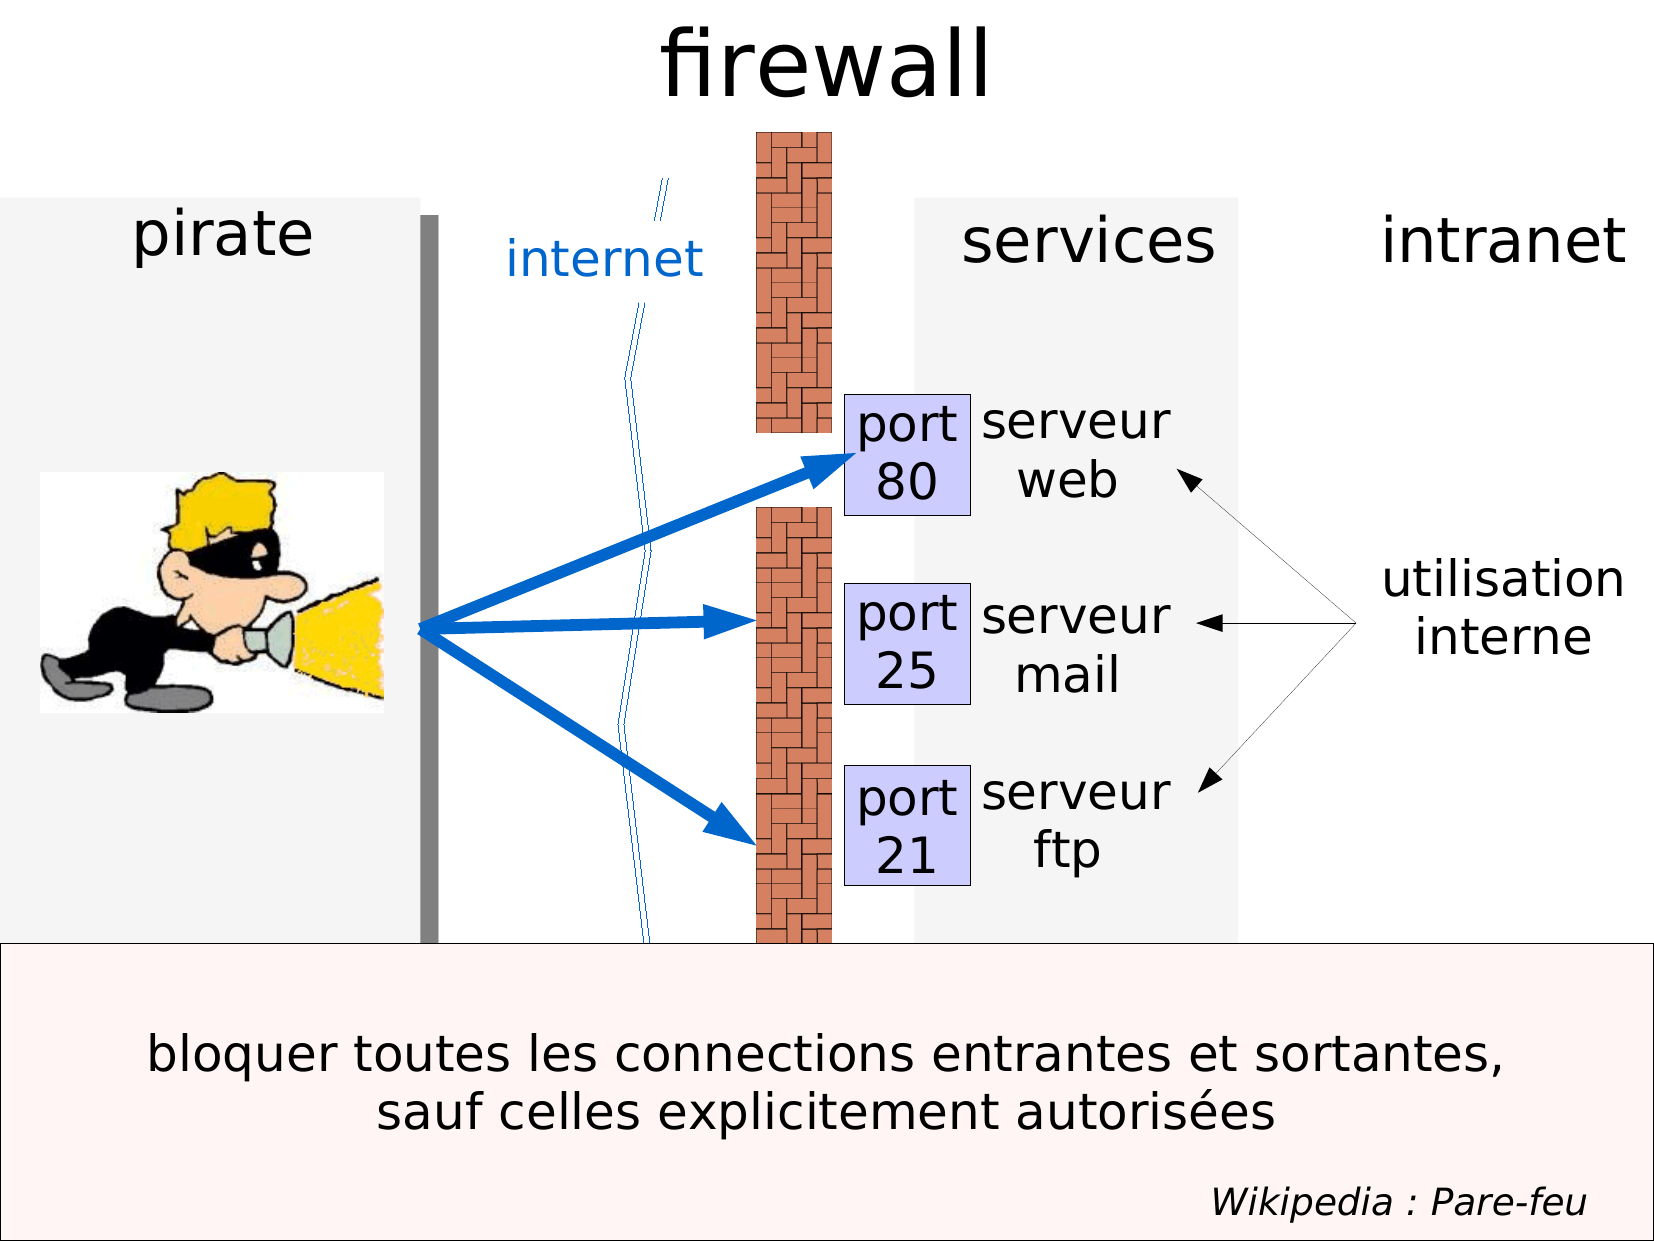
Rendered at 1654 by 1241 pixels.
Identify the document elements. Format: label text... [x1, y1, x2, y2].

text_box bloquer toutes les connections entrantes et sortantes, sauf celles explicitement autorisées [146, 966, 1507, 1200]
text_box pirate [131, 197, 316, 271]
text_box port 80 [856, 394, 959, 512]
text_box serveur mail [971, 587, 1171, 704]
text_box serveur web [965, 392, 1171, 509]
text_box [844, 394, 856, 453]
picture [40, 472, 384, 714]
text_box utilisation interne [1381, 549, 1628, 667]
text_box port 25 [856, 583, 959, 701]
picture [756, 507, 832, 943]
title firewall [136, 0, 1518, 126]
text_box internet [505, 229, 722, 288]
text_box serveur ftp [965, 762, 1171, 880]
text_box services [961, 204, 1218, 278]
text_box intranet [1380, 204, 1628, 278]
picture [756, 132, 832, 433]
text_box Wikipedia : Pare-feu [1210, 1181, 1601, 1225]
text_box port 21 [856, 768, 959, 886]
text_box [0, 197, 1654, 1241]
text_box [451, 221, 684, 303]
